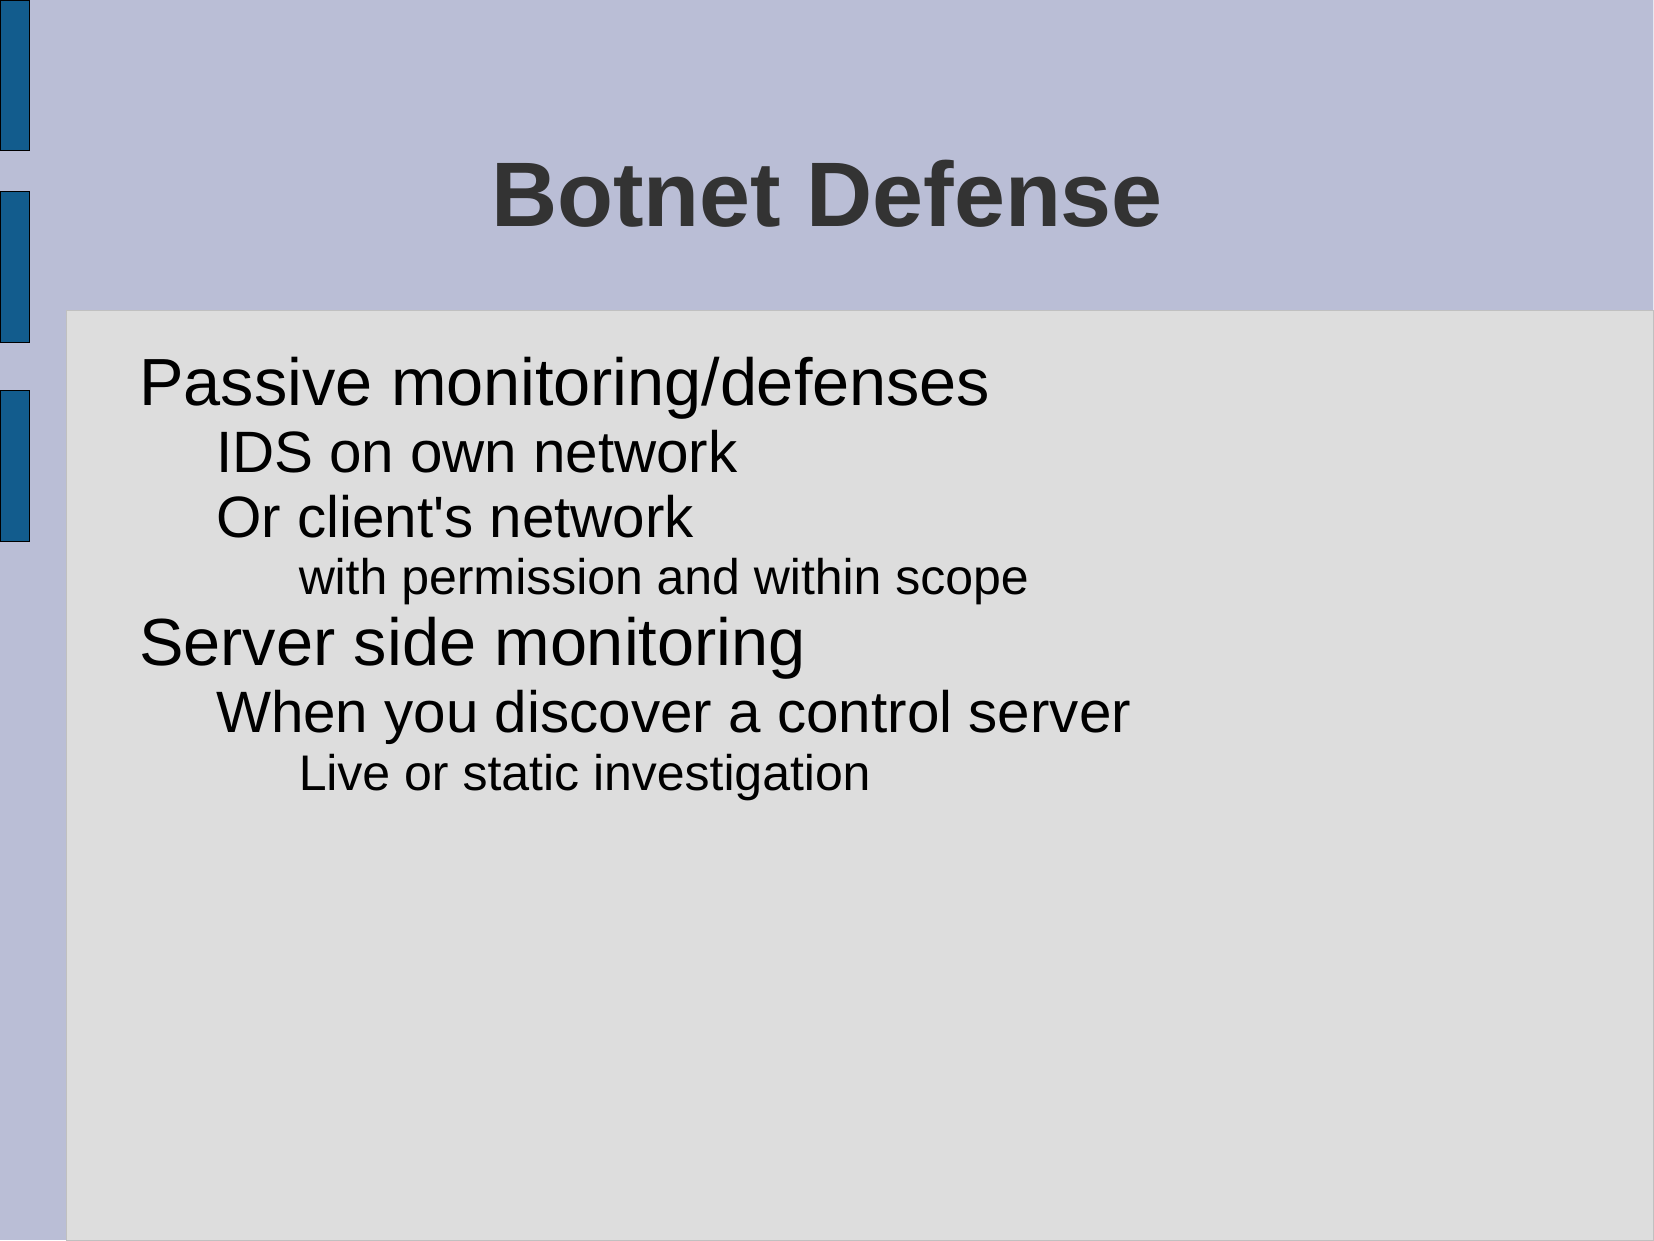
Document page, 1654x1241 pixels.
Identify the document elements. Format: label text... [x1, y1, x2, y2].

title Botnet Defense [121, 98, 1534, 291]
list Passive monitoring/defenses IDS on own network Or client's network with permission and within scope Server side monitoring When you discover a control server Live or static investigation [121, 344, 1534, 1112]
